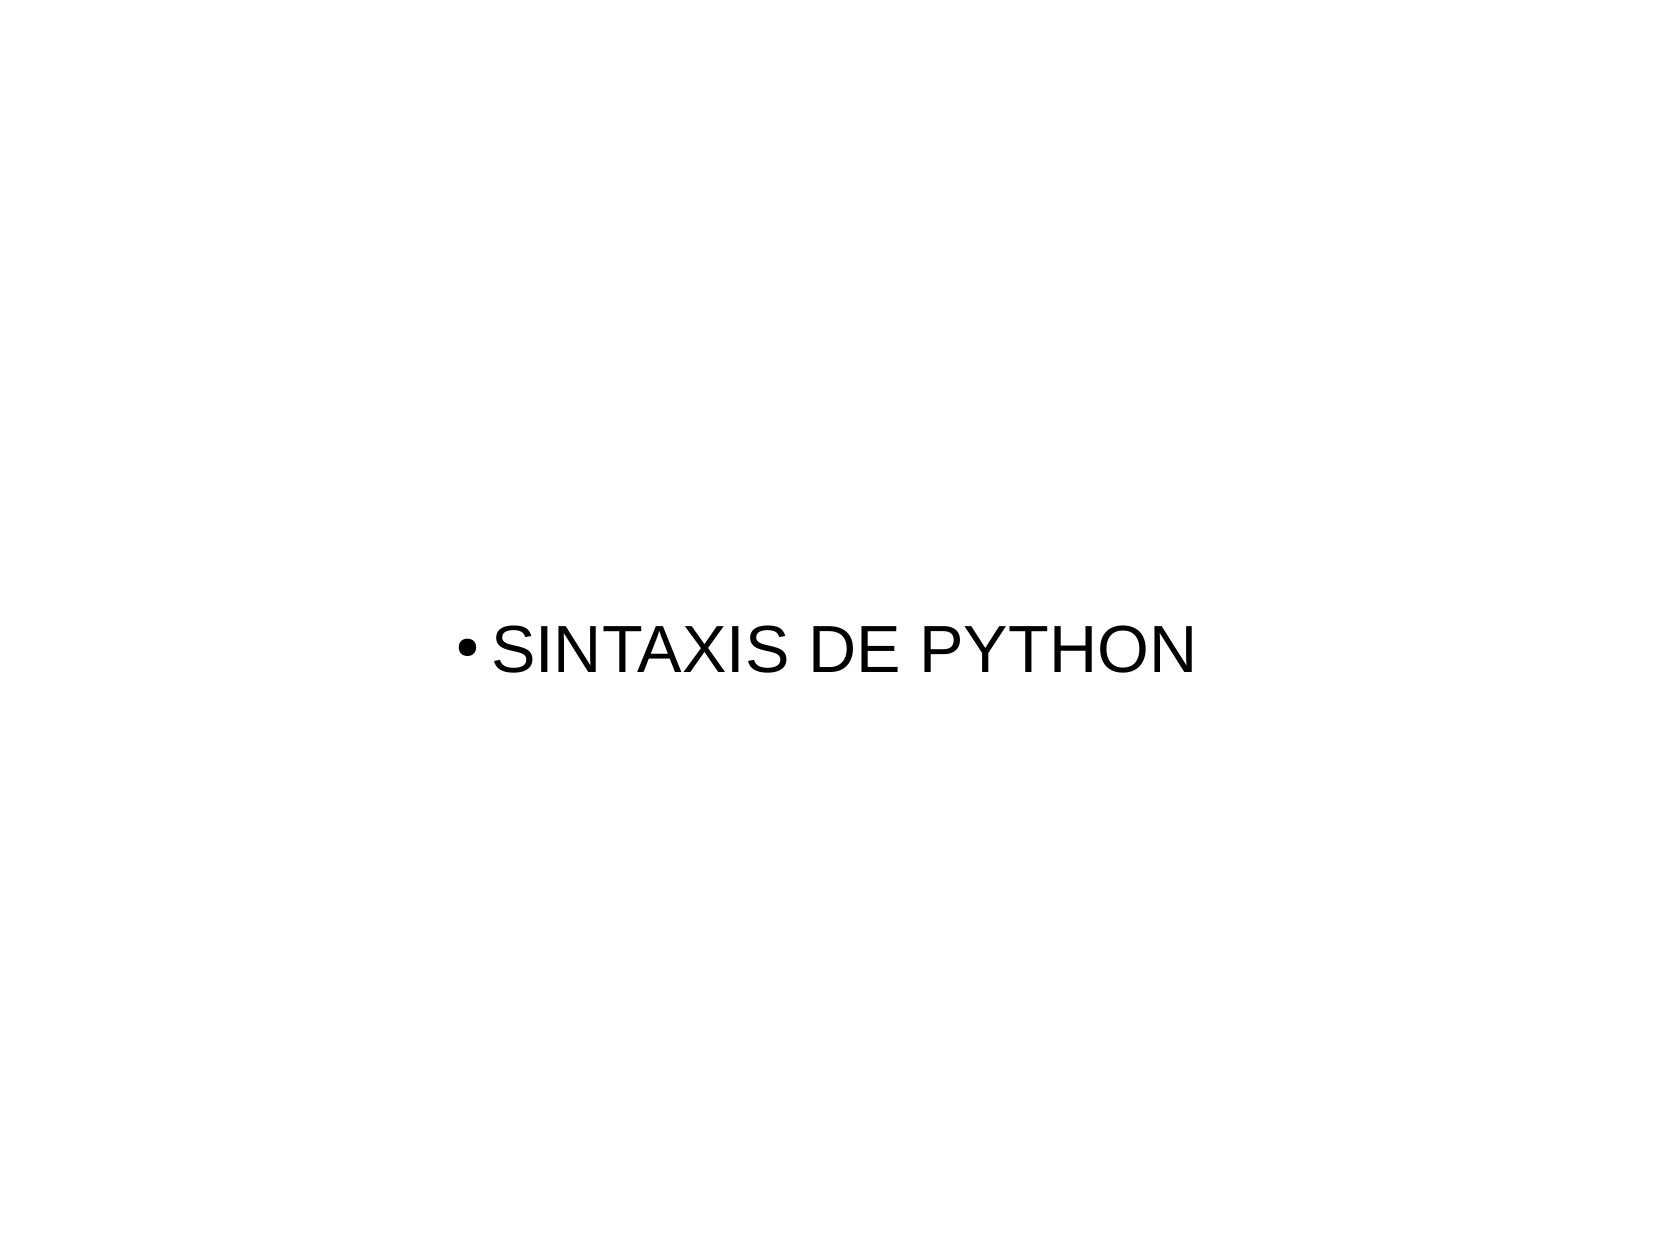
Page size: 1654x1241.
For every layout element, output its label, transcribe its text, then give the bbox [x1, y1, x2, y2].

subtitle SINTAXIS DE PYTHON [82, 290, 1571, 1010]
